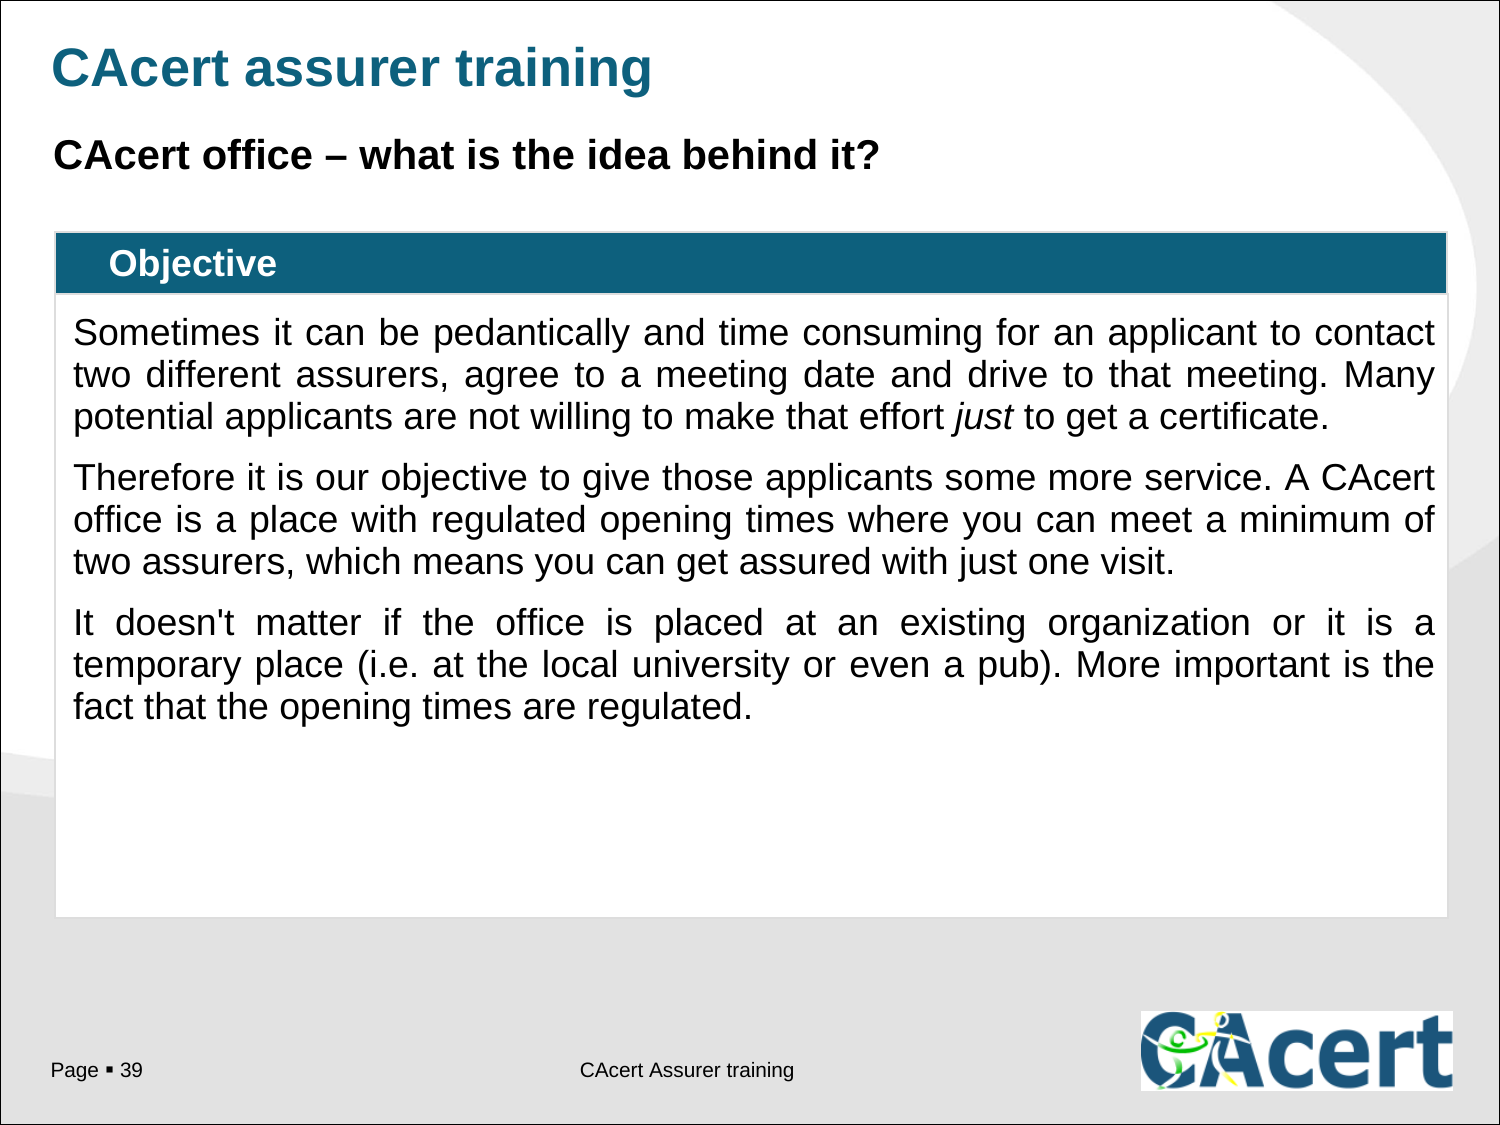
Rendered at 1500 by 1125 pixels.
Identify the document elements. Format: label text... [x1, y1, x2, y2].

text_box Objective [55, 232, 1447, 294]
title CAcert assurer training [51, 19, 1450, 118]
text_box CAcert office – what is the idea behind it? [53, 125, 1448, 185]
text_box Sometimes it can be pedantically and time consuming for an applicant to contact two different assurers, agree to a meeting date and drive to that meeting. Many potential applicants are not willing to make that effort just to get a certificate. Therefore it is our objective to give those applicants some more service. A CAcert office is a place with regulated opening times where you can meet a minimum of two assurers, which means you can get assured with just one visit. It doesn't matter if the office is placed at an existing organization or it is a temporary place (i.e. at the local university or even a pub). More important is the fact that the opening times are regulated. [55, 294, 1448, 919]
picture [1, 1, 1499, 1124]
